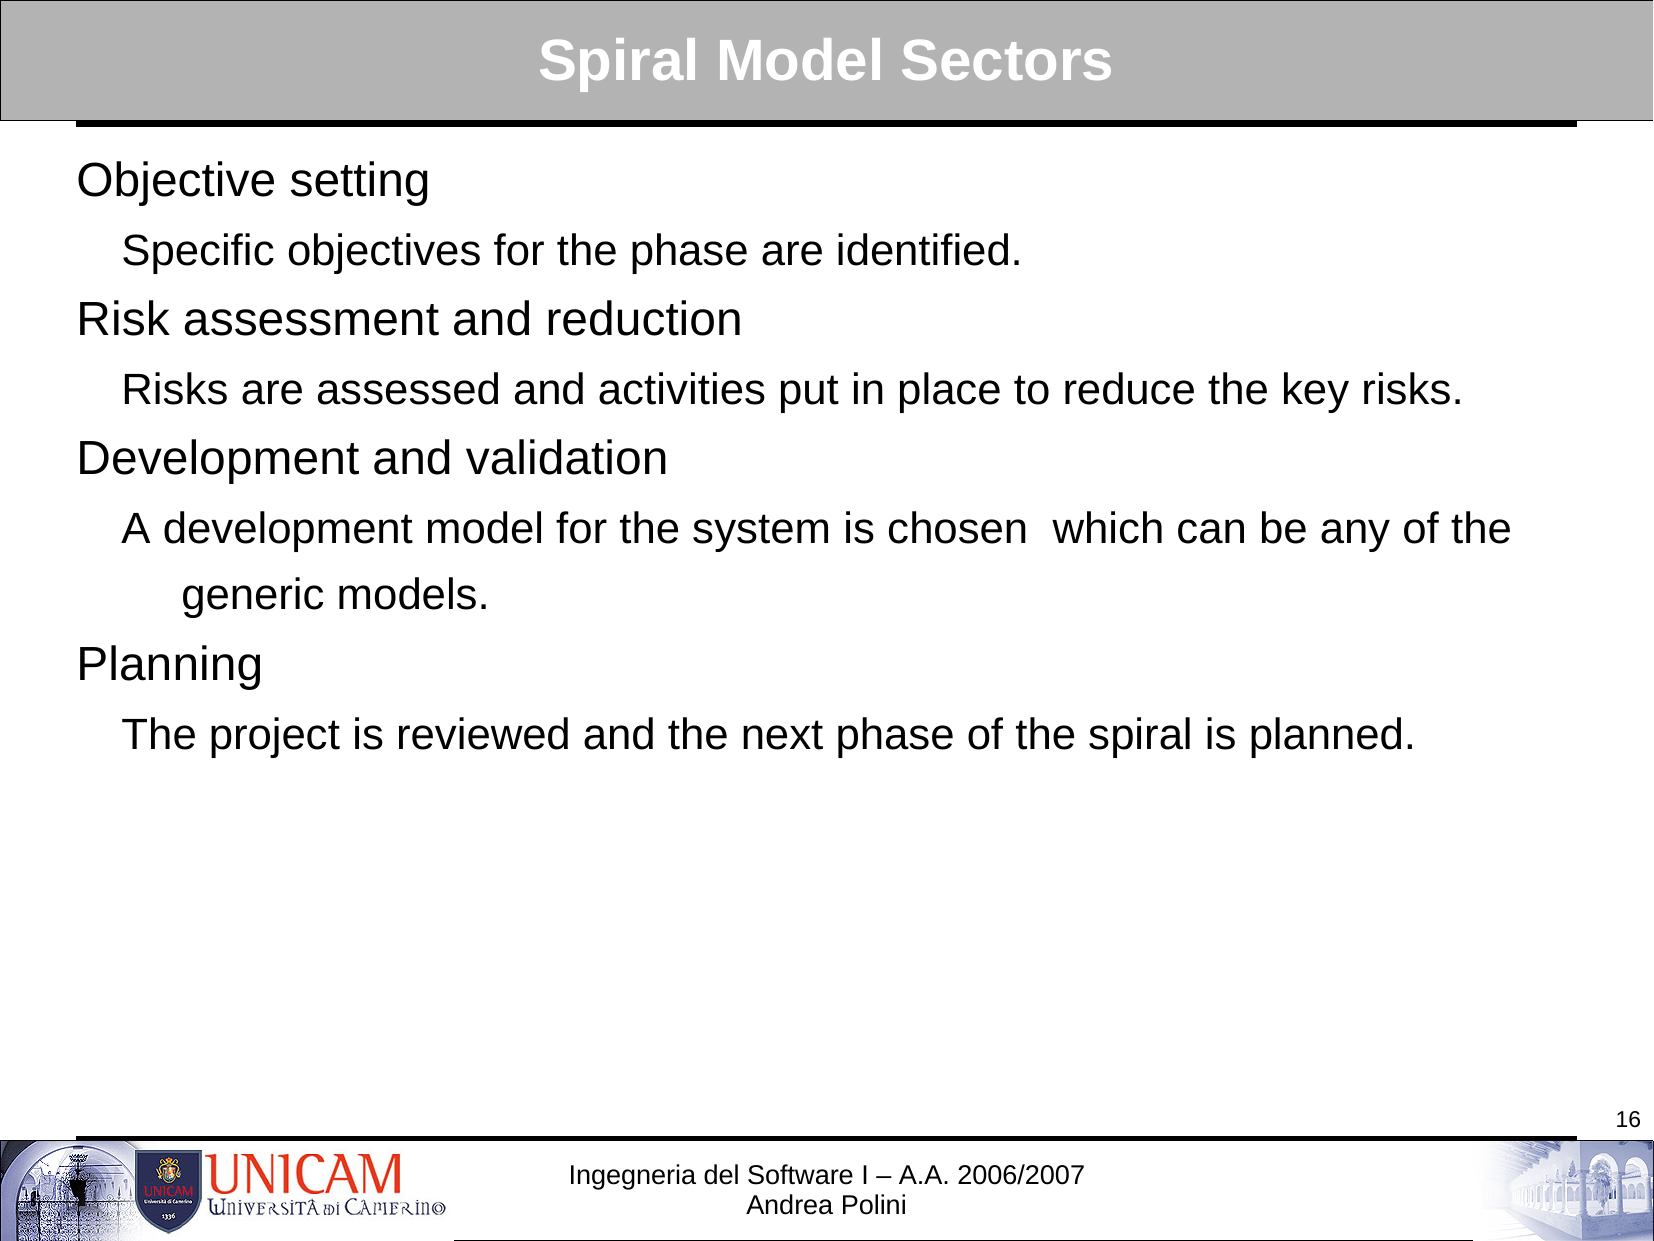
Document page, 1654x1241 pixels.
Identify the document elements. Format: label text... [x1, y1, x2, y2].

picture [1473, 1141, 1654, 1241]
picture [0, 1141, 454, 1241]
title Spiral Model Sectors [0, 0, 1653, 121]
list Objective setting Specific objectives for the phase are identified. Risk assessment and reduction Risks are assessed and activities put in place to reduce the key risks. Development and validation A development model for the system is chosen which can be any of the generic models. Planning The project is reviewed and the next phase of the spiral is planned. [76, 152, 1577, 928]
